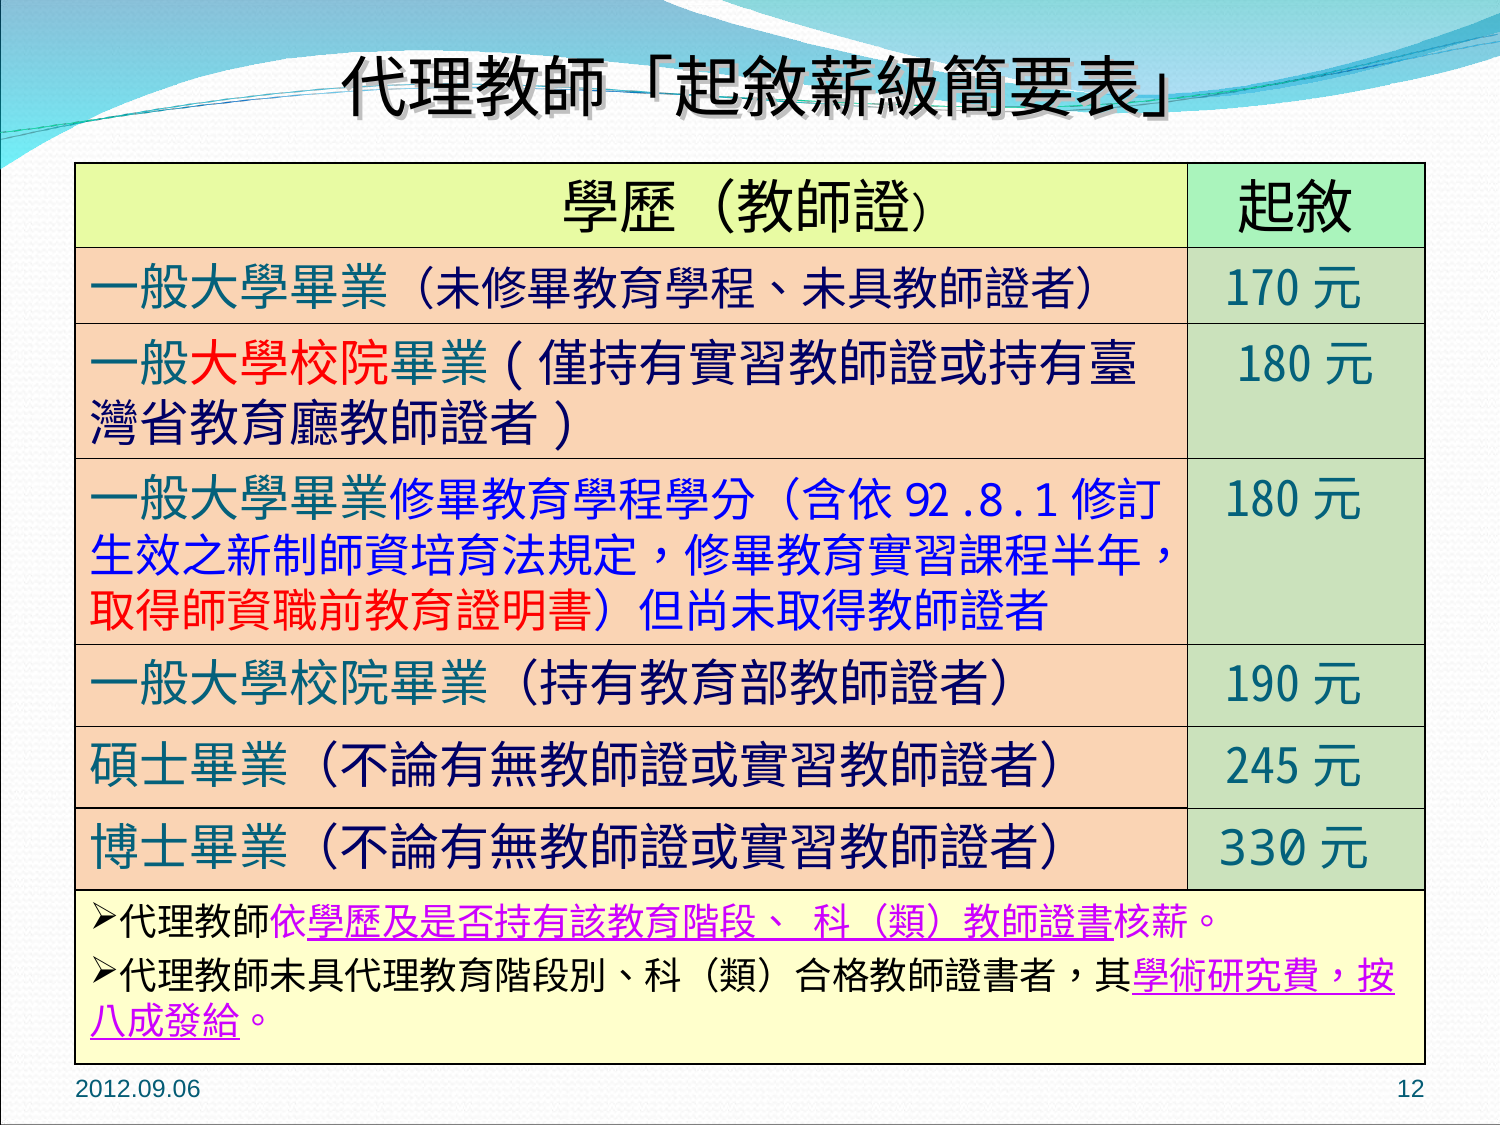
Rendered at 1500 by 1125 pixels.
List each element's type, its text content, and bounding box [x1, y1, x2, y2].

table_cell 180元 [1188, 324, 1424, 458]
table_cell 一般大學校院畢業(僅持有實習教師證或持有臺灣省教育廳教師證者) [76, 324, 1187, 458]
table_cell 博士畢業（不論有無教師證或實習教師證者） [76, 809, 1187, 889]
table_cell 碩士畢業（不論有無教師證或實習教師證者） [76, 727, 1187, 807]
table_cell 190元 [1188, 645, 1424, 726]
table_header 學歷（教師證） [76, 164, 1187, 247]
table_cell 180元 [1188, 459, 1424, 644]
picture [0, 0, 1500, 1125]
table_cell 一般大學畢業修畢教育學程學分（含依92.8.1修訂生效之新制師資培育法規定，修畢教育實習課程半年，取得師資職前教育證明書）但尚未取得教師證者 [76, 459, 1187, 644]
table_header 起敘 [1188, 164, 1424, 247]
table_cell 330元 [1188, 809, 1424, 889]
title 代理教師「起敘薪級簡要表」 [112, 37, 1388, 126]
table_cell 245元 [1188, 727, 1424, 808]
table_cell 代理教師依學歷及是否持有該教育階段、 科（類）教師證書核薪。 代理教師未具代理教育階段別、科（類）合格教師證書者，其學術研究費，按八成發給。 [76, 891, 1424, 1063]
table_cell 一般大學校院畢業（持有教育部教師證者） [76, 645, 1187, 726]
text_box 2012.09.06 [74, 1042, 426, 1103]
table_cell 170元 [1188, 248, 1424, 323]
table_cell 一般大學畢業（未修畢教育學程、未具教師證者） [76, 248, 1187, 323]
text_box <number> [1299, 1042, 1426, 1103]
